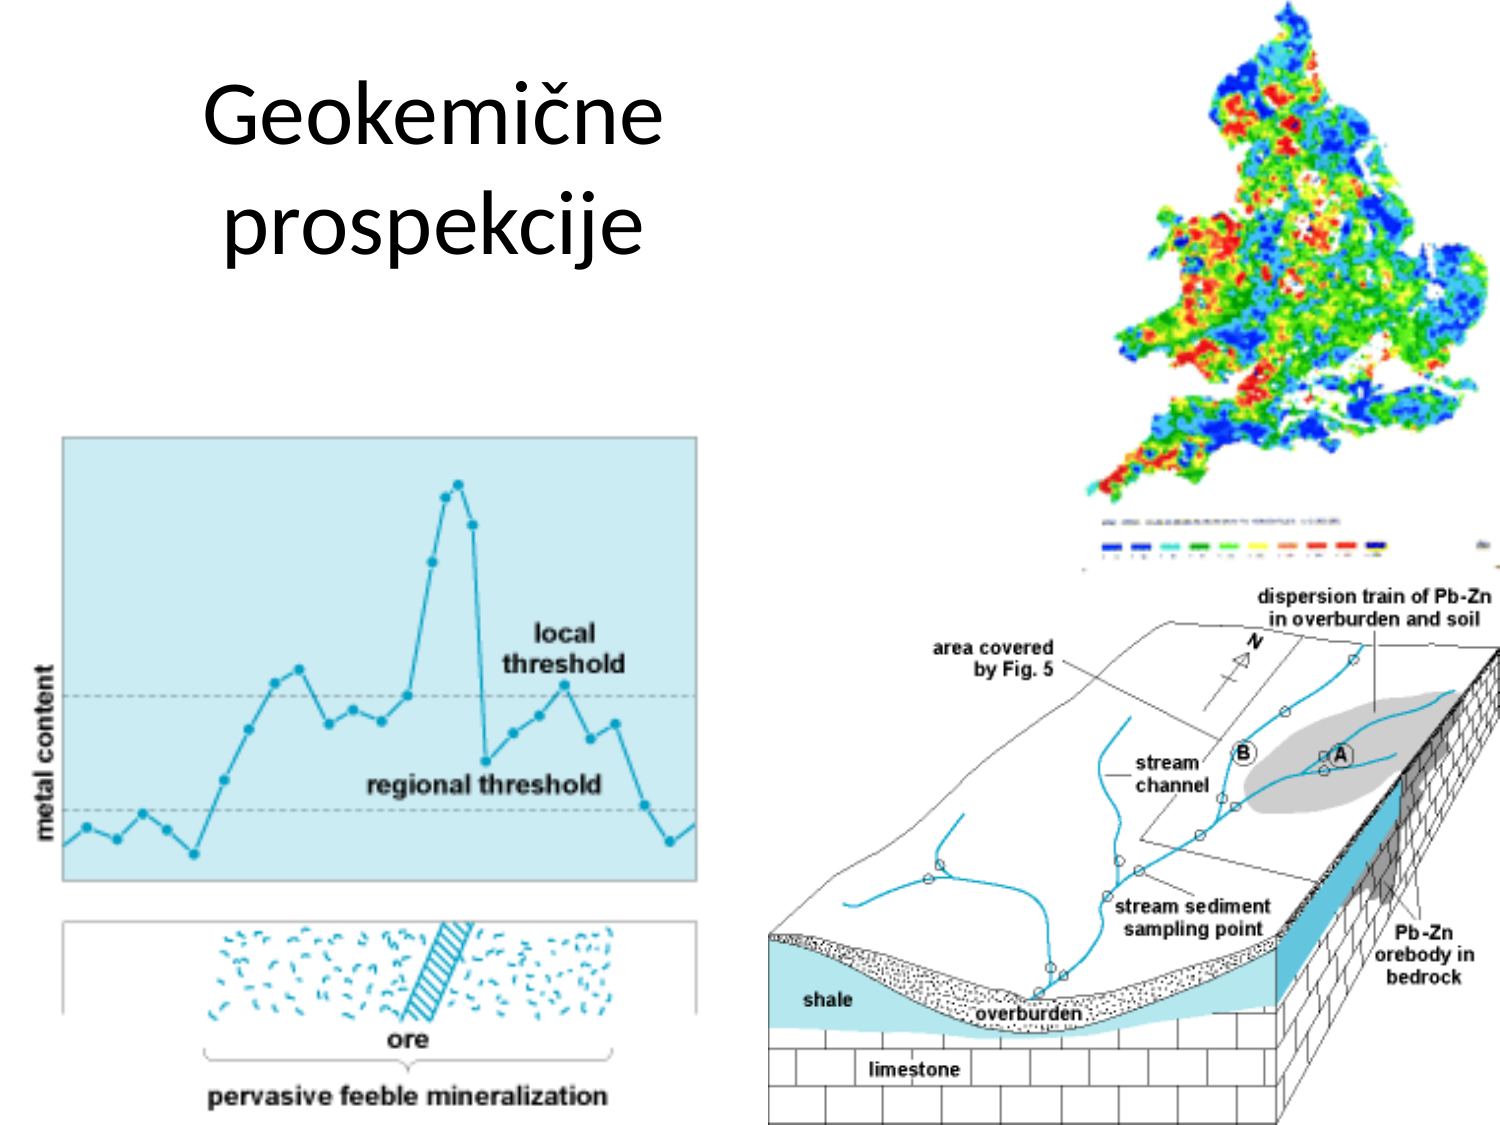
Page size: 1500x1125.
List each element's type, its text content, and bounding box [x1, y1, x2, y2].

picture [1080, 0, 1500, 575]
title Geokemične prospekcije [0, 0, 869, 327]
picture [768, 586, 1500, 1125]
picture [0, 421, 750, 1125]
